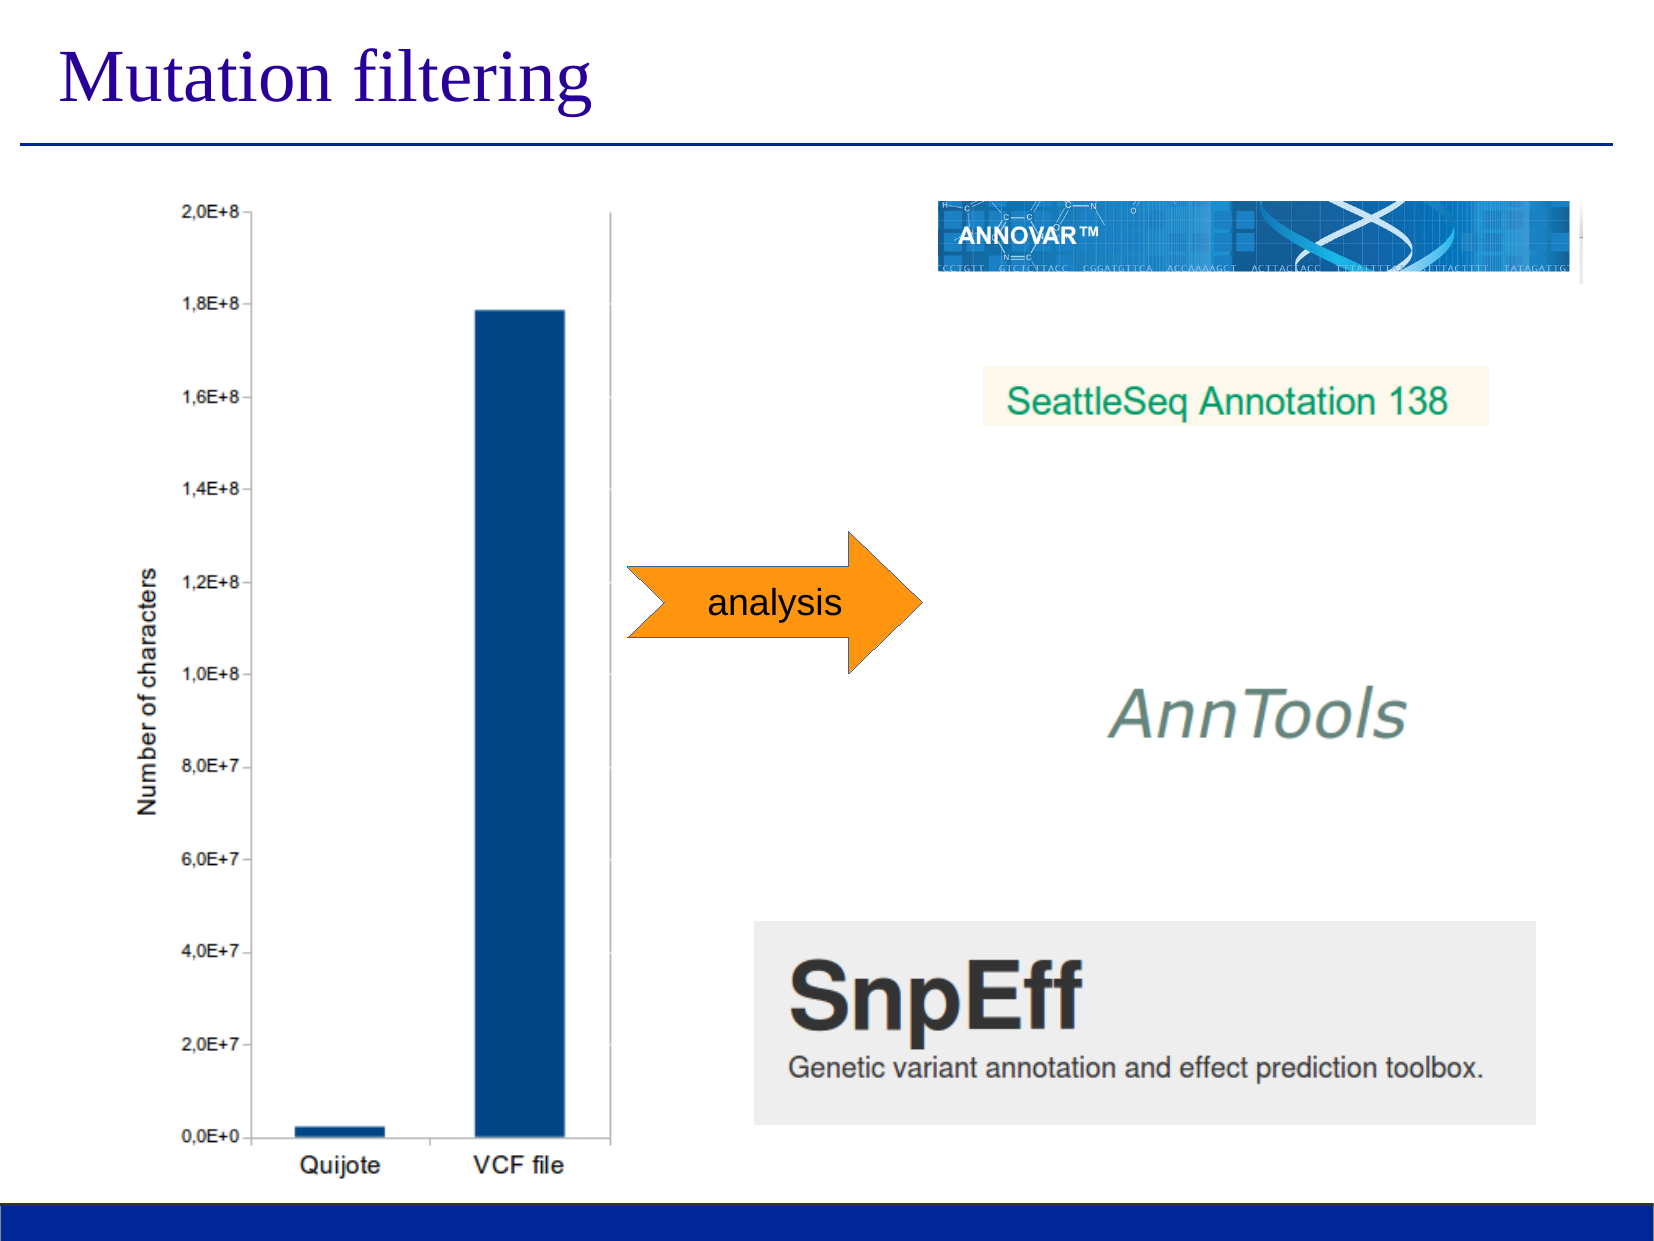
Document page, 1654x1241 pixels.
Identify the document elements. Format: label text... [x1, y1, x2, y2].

picture [1050, 664, 1465, 804]
picture [118, 169, 623, 1182]
text_box analysis [627, 531, 923, 674]
picture [933, 196, 1583, 284]
text_box Mutation filtering [59, 34, 1465, 119]
picture [983, 366, 1489, 426]
picture [754, 921, 1536, 1125]
